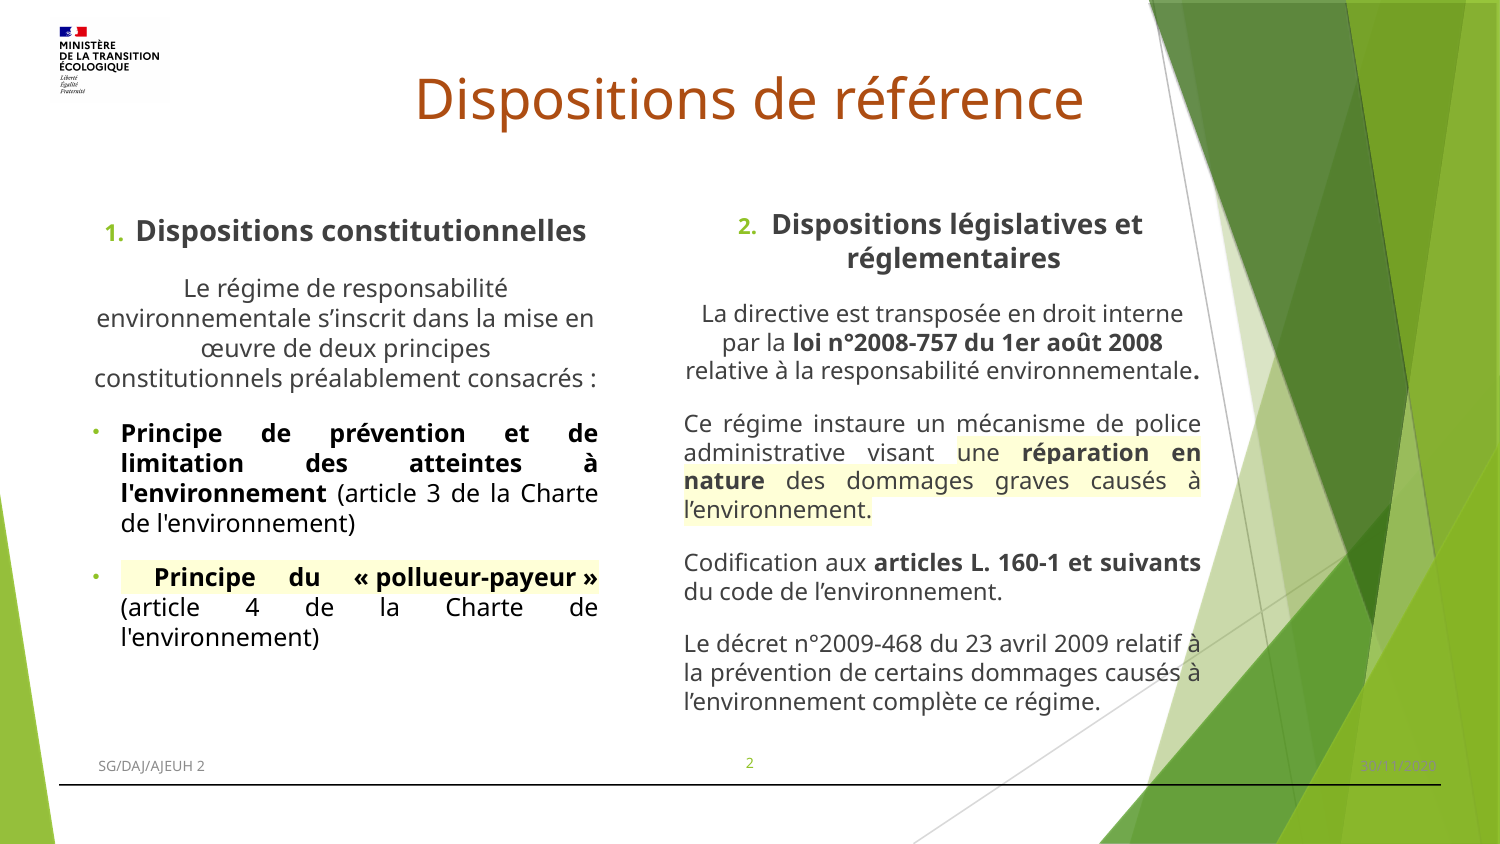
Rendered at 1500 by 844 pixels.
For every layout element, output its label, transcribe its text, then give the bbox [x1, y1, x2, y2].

footer SG/DAJ/AJEUH 2 [83, 743, 859, 789]
slide_number 30/11/2020 [1339, 743, 1452, 789]
picture [50, 17, 170, 103]
title Dispositions de référence [59, 55, 1441, 174]
list Dispositions constitutionnelles Le régime de responsabilité environnementale s’inscrit dans la mise en œuvre de deux principes constitutionnels préalablement consacrés : Principe de prévention et de limitation des atteintes à l'environnement (article 3 de la Charte de l'environnement) Principe du « pollueur-payeur » (article 4 de la Charte de l'environnement) [77, 205, 615, 787]
list [1055, 205, 1499, 621]
slide_number <numéro> [707, 741, 792, 787]
list Dispositions législatives et réglementaires La directive est transposée en droit interne par la loi n°2008-757 du 1er août 2008 relative à la responsabilité environnementale. Ce régime instaure un mécanisme de police administrative visant une réparation en nature des dommages graves causés à l’environnement. Codification aux articles L. 160-1 et suivants du code de l’environnement. Le décret n°2009-468 du 23 avril 2009 relatif à la prévention de certains dommages causés à l’environnement complète ce régime. [668, 199, 1217, 740]
